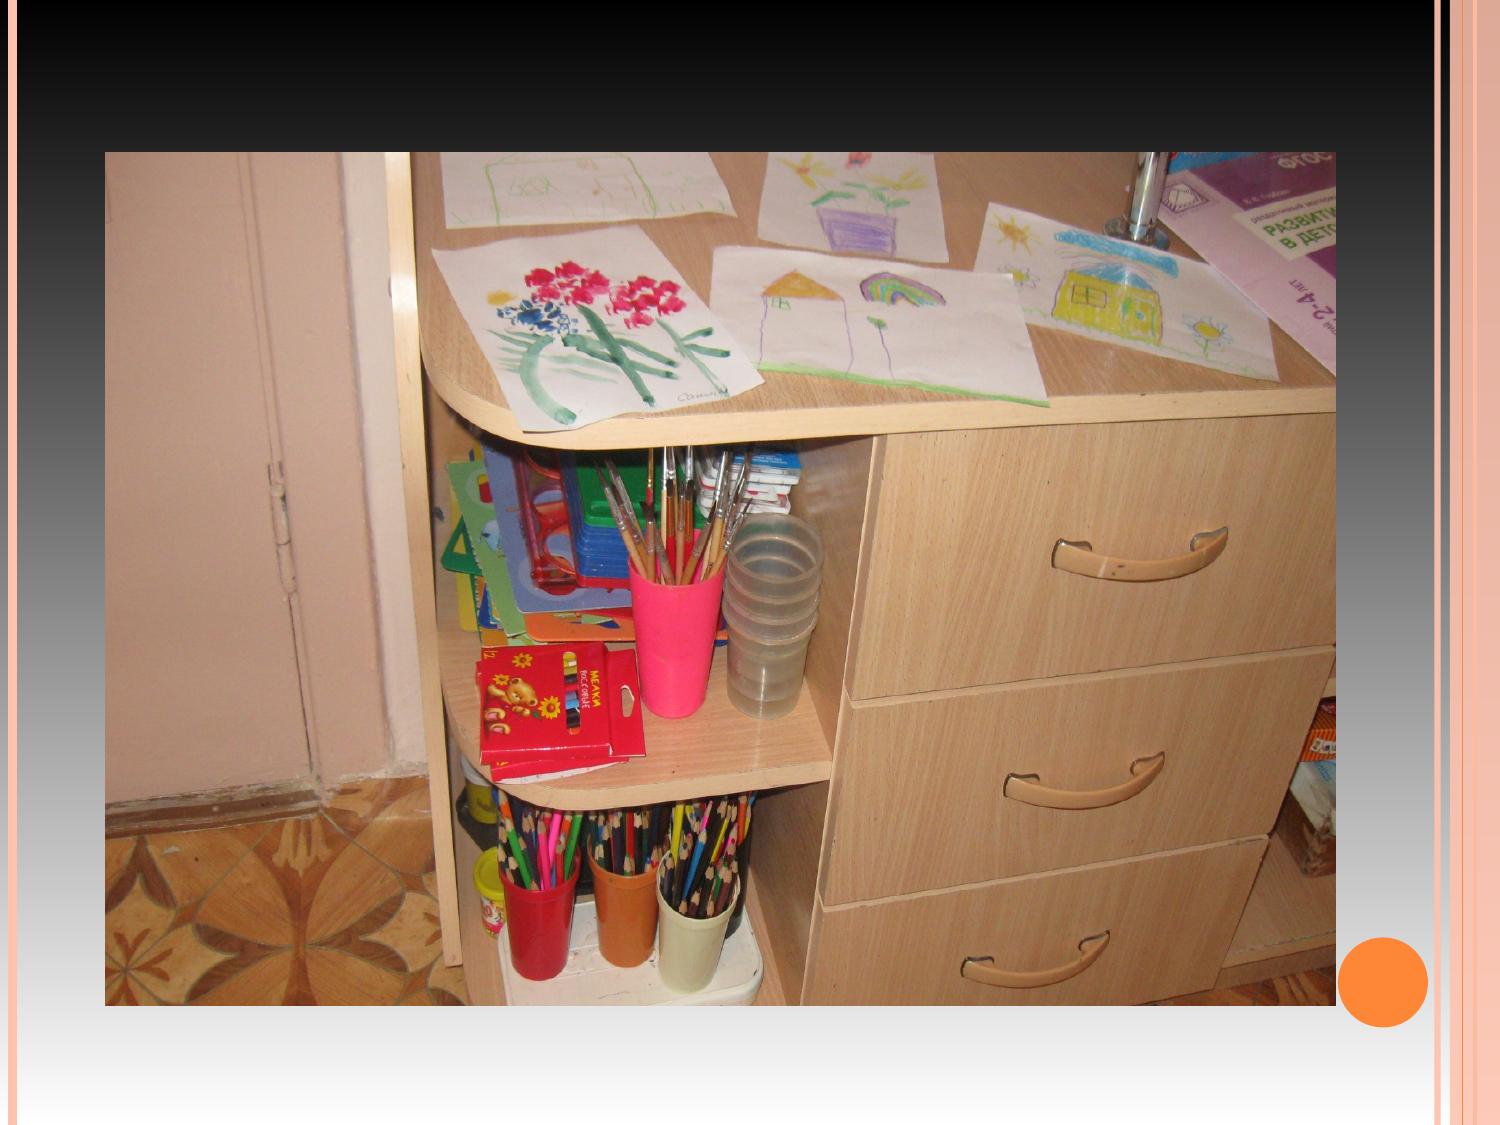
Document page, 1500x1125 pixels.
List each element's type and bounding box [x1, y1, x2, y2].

title [75, 45, 1300, 233]
picture [105, 152, 1336, 1007]
